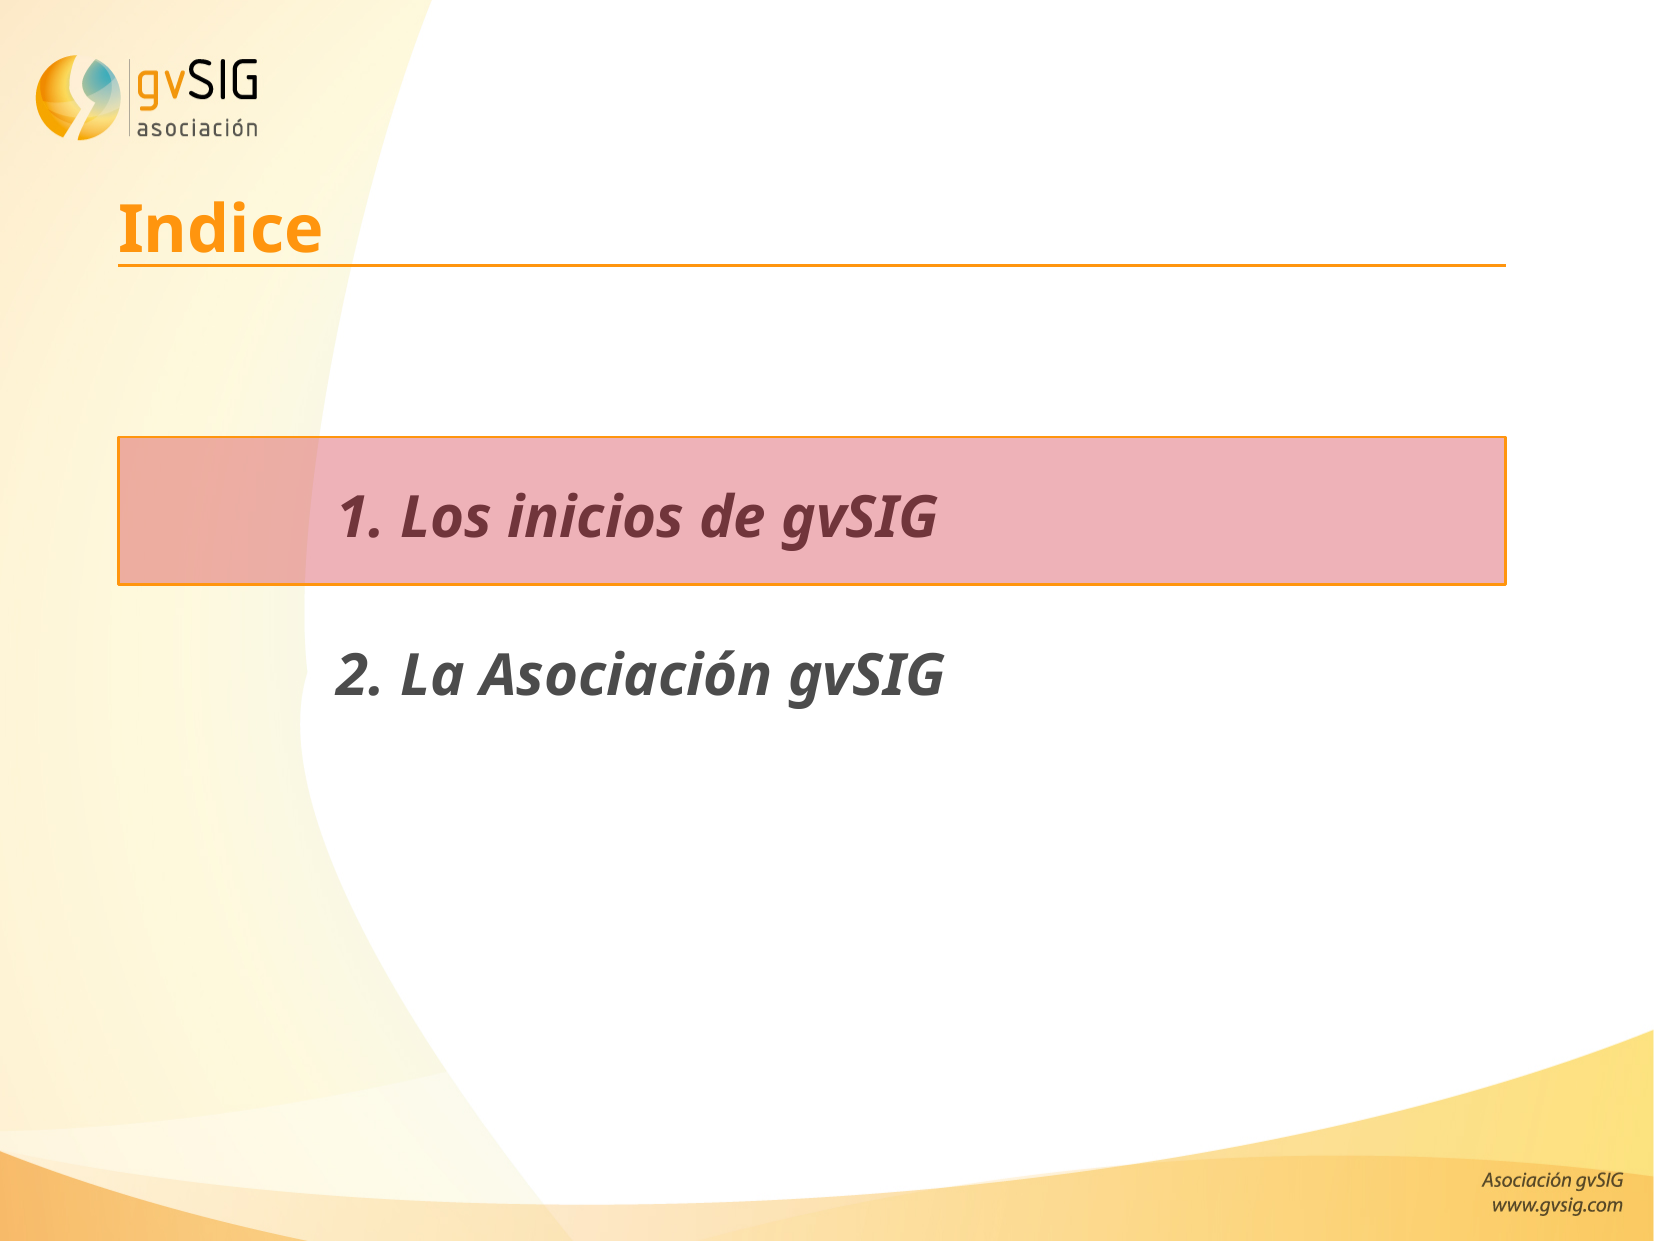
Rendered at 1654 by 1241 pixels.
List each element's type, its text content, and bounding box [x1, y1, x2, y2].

text_box [118, 437, 1506, 585]
title 1. Los inicios de gvSIG 2. La Asociación gvSIG [336, 585, 1182, 770]
title Indice [118, 177, 1607, 276]
picture [0, 0, 1654, 1241]
